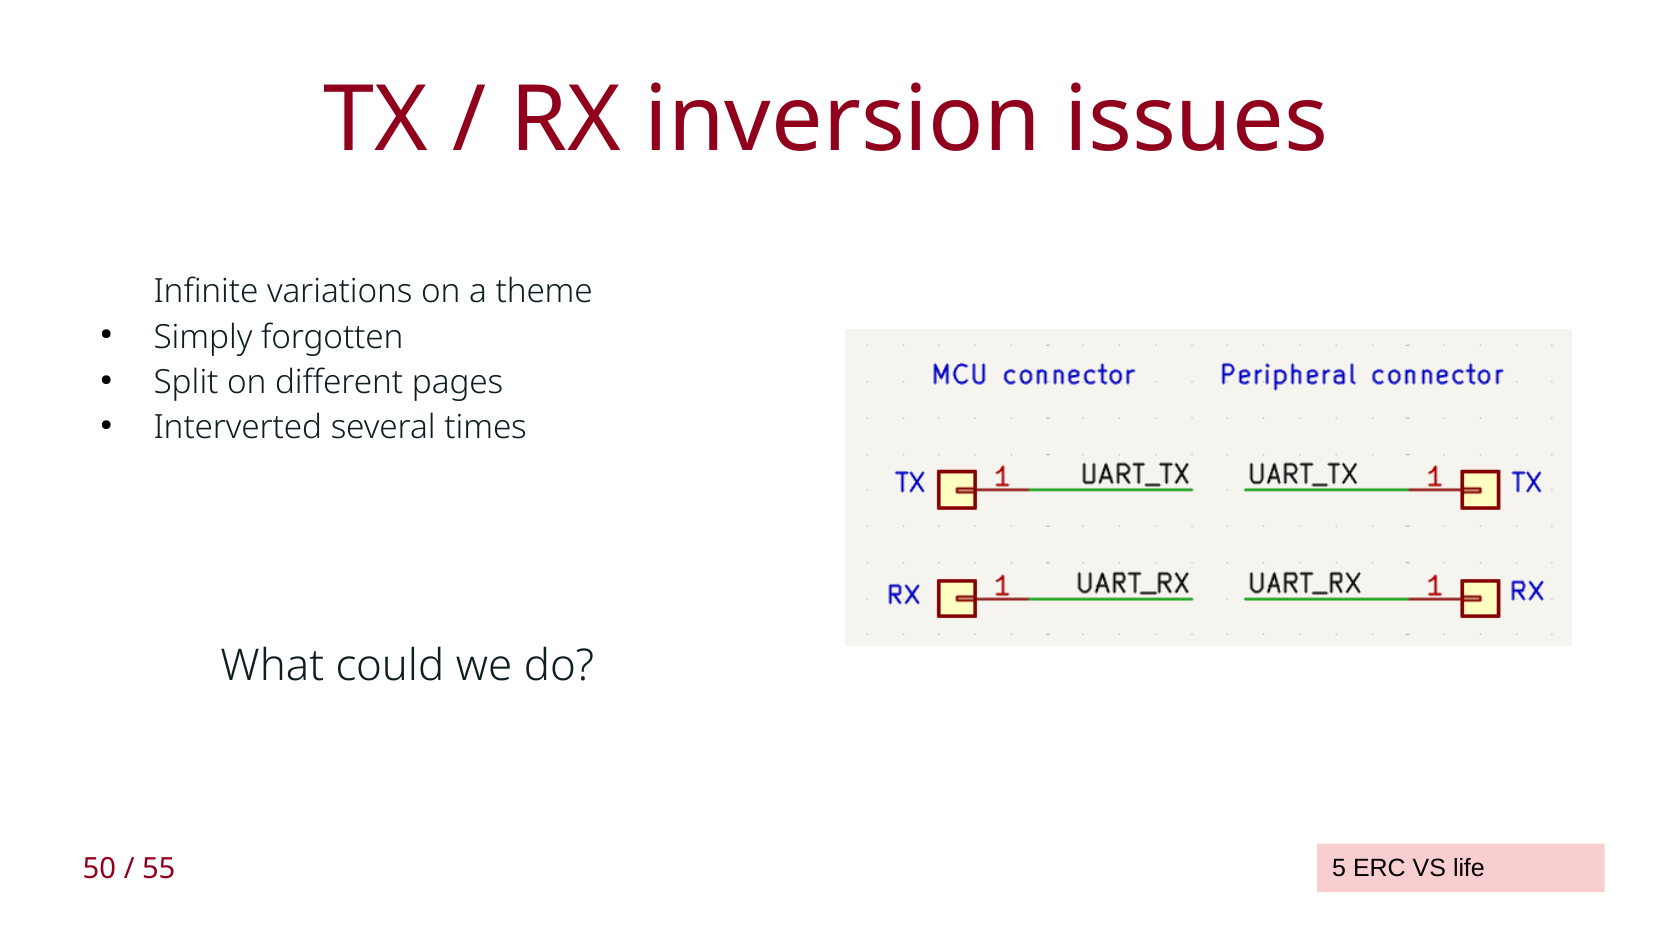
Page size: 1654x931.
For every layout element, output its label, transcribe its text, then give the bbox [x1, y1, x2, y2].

text_box 5 ERC VS life [1317, 843, 1605, 893]
list Infinite variations on a theme Simply forgotten Split on different pages Interverted several times [82, 267, 809, 758]
title TX / RX inversion issues [82, 37, 1571, 193]
list What could we do? [149, 633, 803, 738]
picture [845, 302, 1572, 673]
